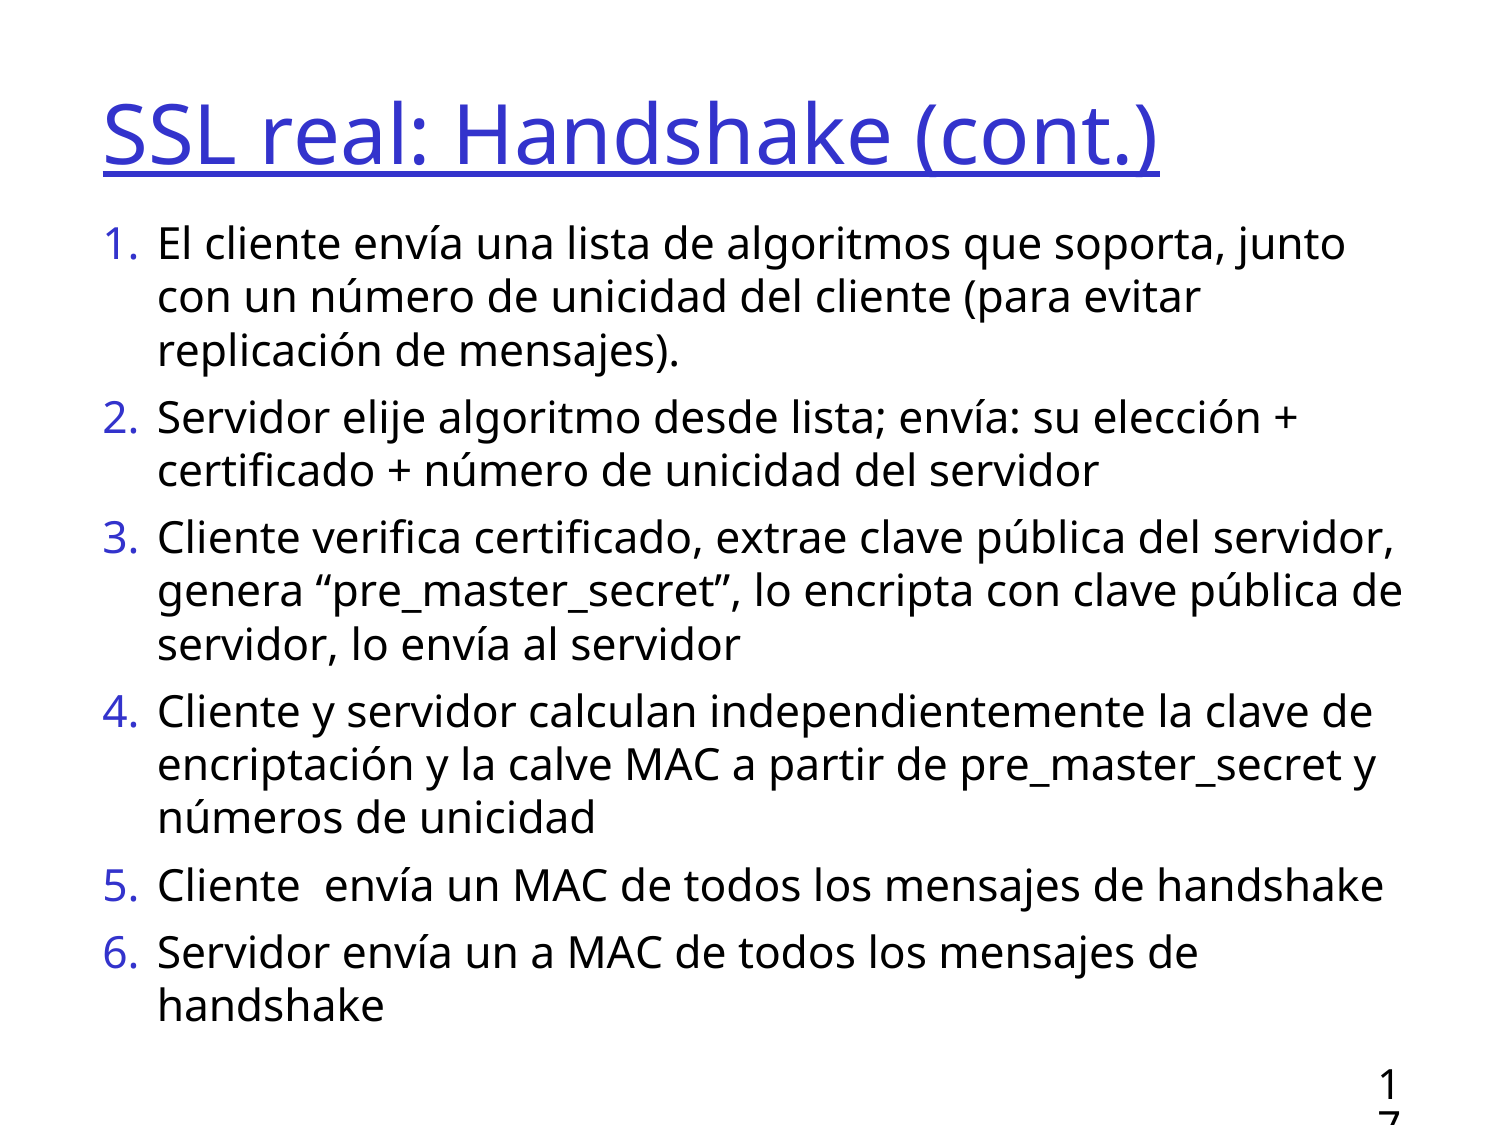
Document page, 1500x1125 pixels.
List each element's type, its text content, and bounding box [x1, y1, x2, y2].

list El cliente envía una lista de algoritmos que soporta, junto con un número de unicidad del cliente (para evitar replicación de mensajes). Servidor elije algoritmo desde lista; envía: su elección + certificado + número de unicidad del servidor Cliente verifica certificado, extrae clave pública del servidor, genera “pre_master_secret”, lo encripta con clave pública de servidor, lo envía al servidor Cliente y servidor calculan independientemente la clave de encriptación y la calve MAC a partir de pre_master_secret y números de unicidad Cliente envía un MAC de todos los mensajes de handshake Servidor envía un a MAC de todos los mensajes de handshake [87, 207, 1444, 1055]
title SSL real: Handshake (cont.) [87, 37, 1363, 207]
